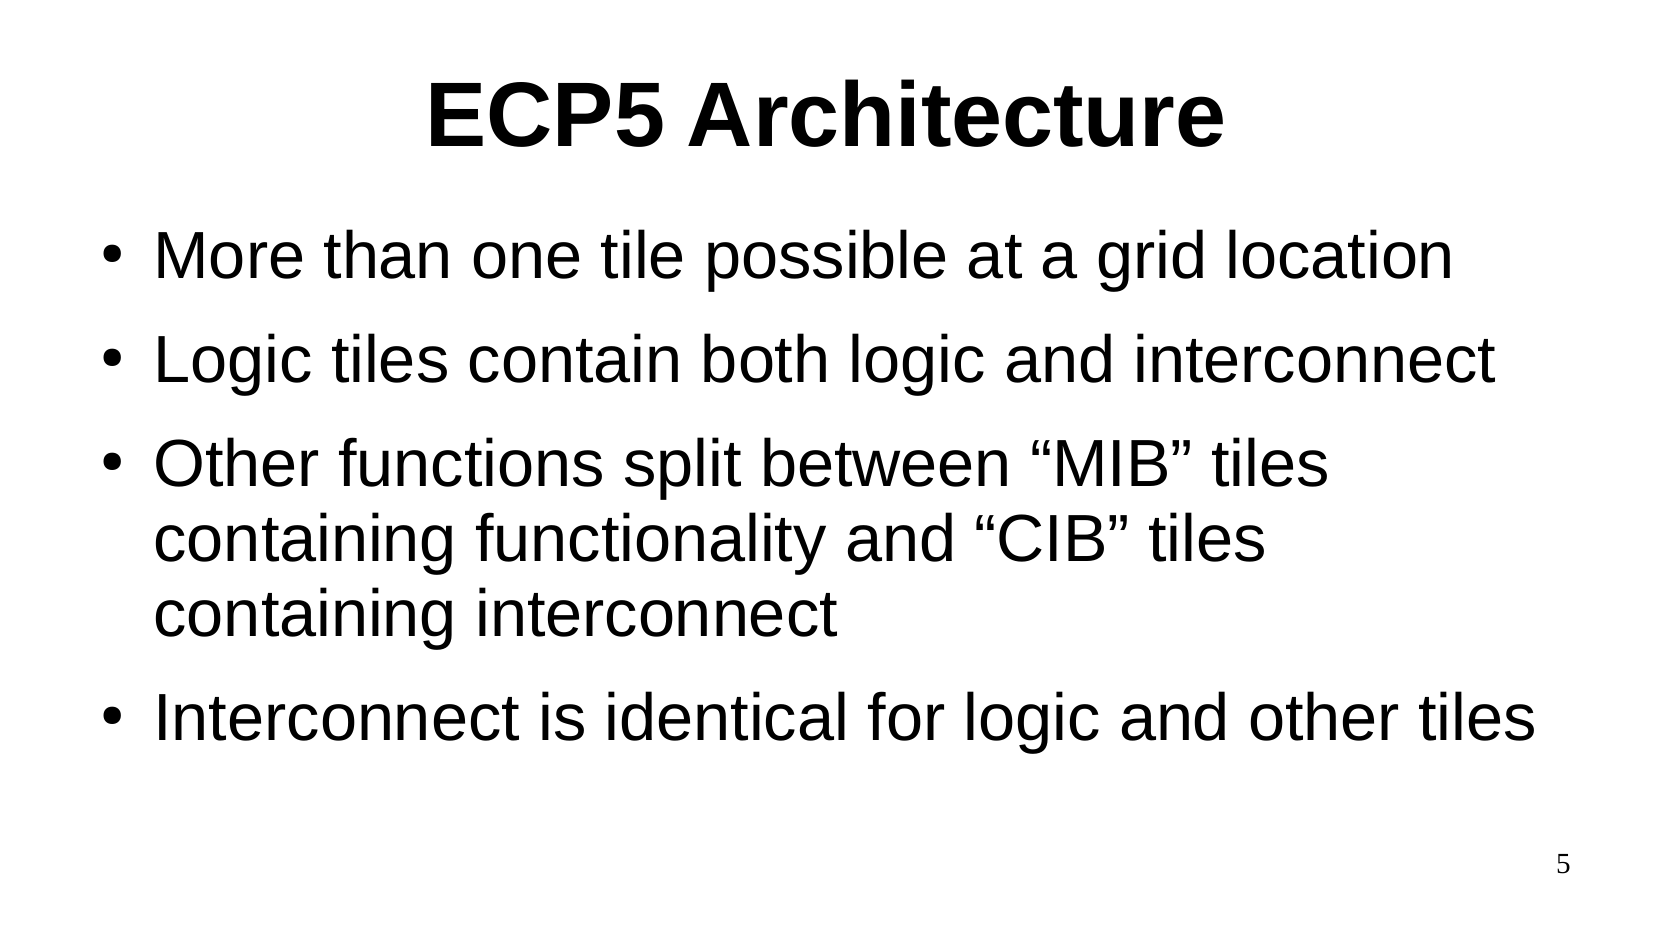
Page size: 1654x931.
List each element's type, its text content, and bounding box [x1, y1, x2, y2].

list More than one tile possible at a grid location Logic tiles contain both logic and interconnect Other functions split between “MIB” tiles containing functionality and “CIB” tiles containing interconnect Interconnect is identical for logic and other tiles [82, 217, 1571, 758]
title ECP5 Architecture [82, 37, 1571, 193]
